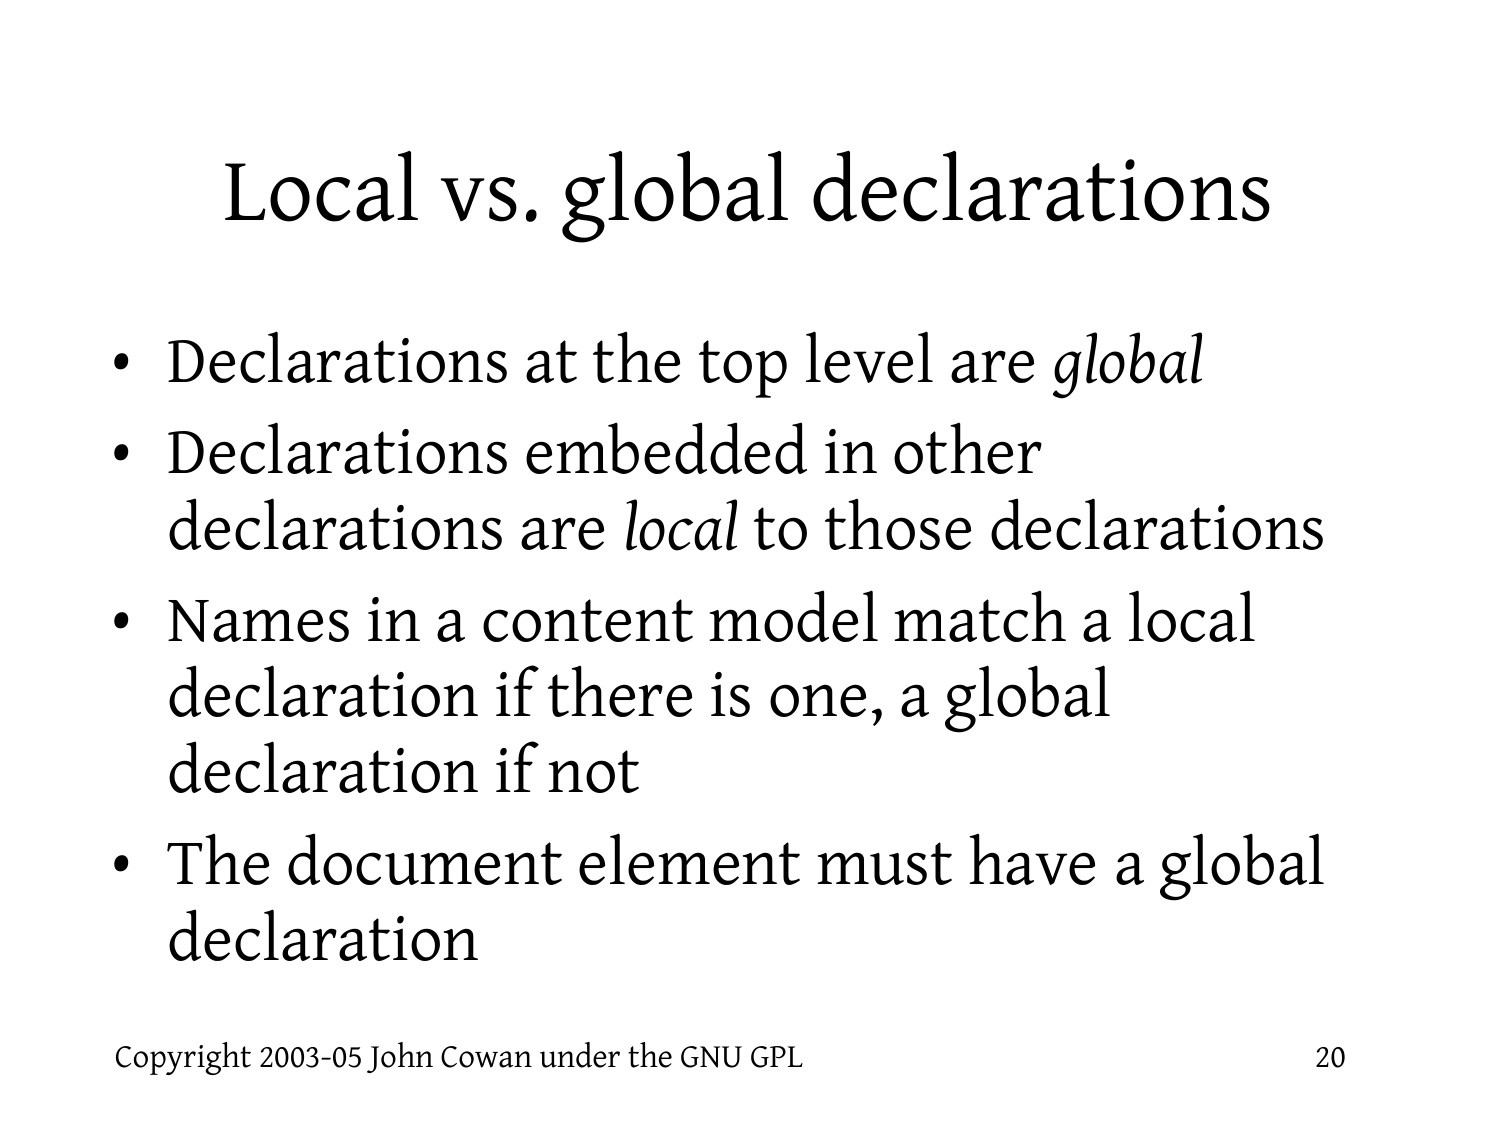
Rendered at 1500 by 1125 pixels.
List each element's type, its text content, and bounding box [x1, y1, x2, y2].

title Local vs. global declarations [112, 62, 1387, 324]
list Declarations at the top level are global Declarations embedded in other declarations are local to those declarations Names in a content model match a local declaration if there is one, a global declaration if not The document element must have a global declaration [112, 324, 1387, 1046]
